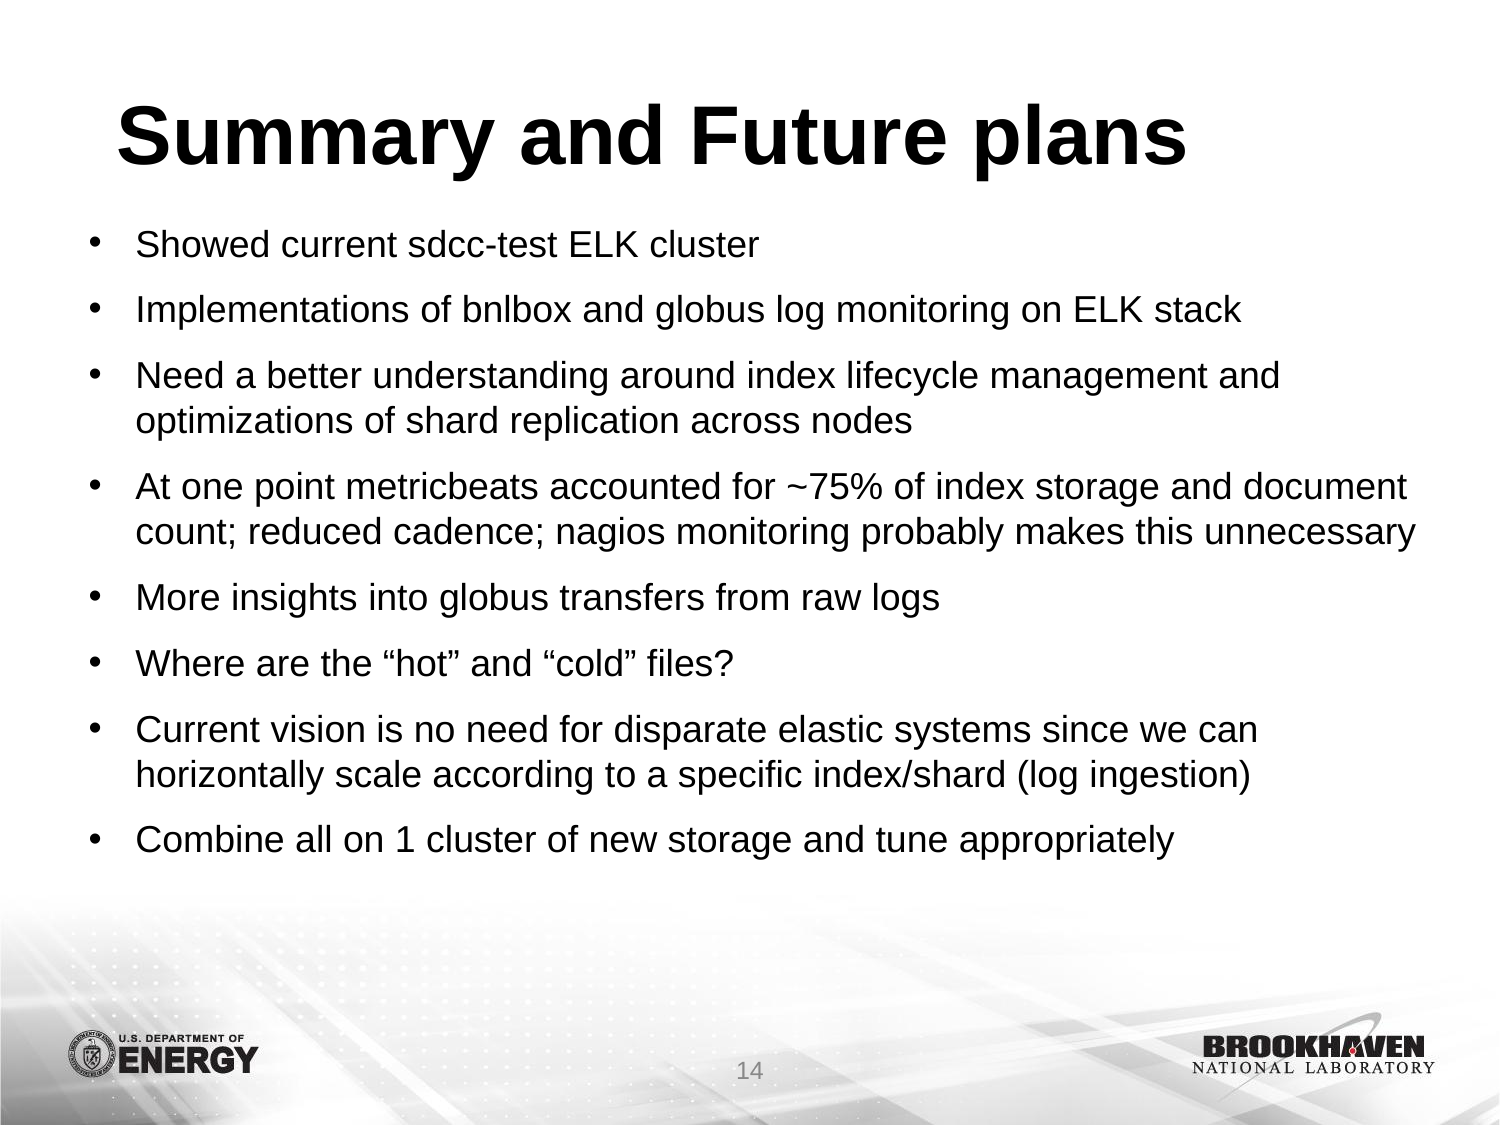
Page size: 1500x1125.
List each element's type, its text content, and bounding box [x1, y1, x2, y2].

text_box Showed current sdcc-test ELK cluster Implementations of bnlbox and globus log monitoring on ELK stack Need a better understanding around index lifecycle management and optimizations of shard replication across nodes At one point metricbeats accounted for ~75% of index storage and document count; reduced cadence; nagios monitoring probably makes this unnecessary More insights into globus transfers from raw logs Where are the “hot” and “cold” files? Current vision is no need for disparate elastic systems since we can horizontally scale according to a specific index/shard (log ingestion) Combine all on 1 cluster of new storage and tune appropriately [73, 212, 1458, 1021]
slide_number <number> [581, 1039, 919, 1100]
picture [0, 0, 1500, 1125]
text_box Summary and Future plans [101, 73, 1394, 212]
